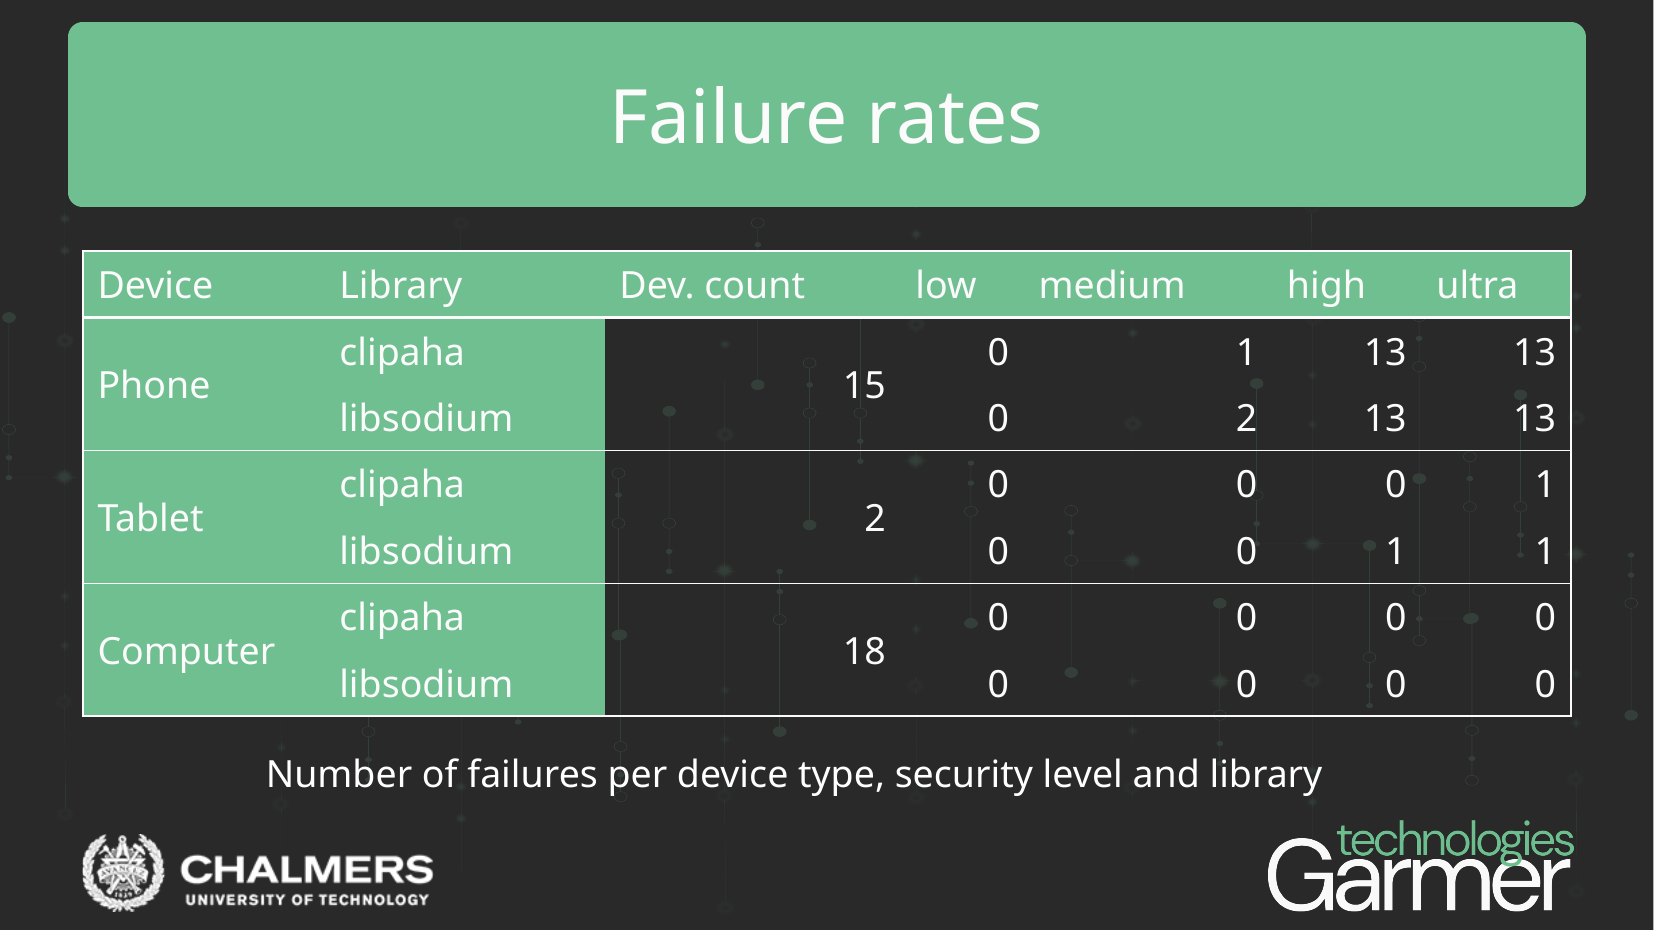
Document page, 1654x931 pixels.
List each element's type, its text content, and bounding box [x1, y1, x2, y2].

table_cell 0 [1024, 584, 1272, 650]
table_cell 15 [605, 319, 901, 450]
table_header Library [325, 252, 605, 316]
table_cell 0 [901, 517, 1024, 583]
table_header Device [84, 252, 325, 316]
table_cell libsodium [325, 517, 605, 583]
table_cell 0 [1421, 584, 1570, 650]
table_cell 13 [1421, 384, 1570, 450]
table_cell 1 [1421, 451, 1570, 517]
table_cell 13 [1421, 319, 1570, 384]
table_header high [1272, 252, 1421, 316]
table_cell 13 [1272, 384, 1421, 450]
table_cell libsodium [325, 384, 605, 450]
picture [1246, 807, 1607, 912]
table_cell Tablet [84, 451, 325, 583]
table_header low [901, 252, 1024, 316]
table_cell 13 [1272, 319, 1421, 384]
table_cell 1 [1272, 517, 1421, 583]
table_cell 1 [1024, 319, 1272, 384]
table_header medium [1024, 252, 1272, 316]
table_cell Phone [84, 319, 325, 450]
table_cell 0 [1024, 517, 1272, 583]
table_cell 0 [1024, 451, 1272, 517]
table_cell Computer [84, 584, 325, 715]
table_cell 0 [901, 384, 1024, 450]
text_box Number of failures per device type, security level and library [250, 740, 1403, 802]
table_cell 0 [1421, 650, 1570, 715]
table_cell 0 [901, 451, 1024, 517]
table_cell 0 [1272, 451, 1421, 517]
table_cell 0 [1272, 650, 1421, 715]
table_cell 0 [901, 319, 1024, 384]
table_cell 2 [605, 451, 901, 583]
table_cell 0 [901, 584, 1024, 650]
table_header Dev. count [605, 252, 901, 316]
table_cell 0 [1272, 584, 1421, 650]
table_cell 0 [901, 650, 1024, 715]
table_cell 18 [605, 584, 901, 715]
table_cell 1 [1421, 517, 1570, 583]
table_header ultra [1421, 252, 1570, 316]
table_cell libsodium [325, 650, 605, 715]
table_cell 2 [1024, 384, 1272, 450]
table_cell 0 [1024, 650, 1272, 715]
title Failure rates [82, 37, 1571, 193]
picture [82, 834, 443, 912]
table_cell clipaha [325, 451, 605, 517]
table_cell clipaha [325, 319, 605, 384]
table_cell clipaha [325, 584, 605, 650]
